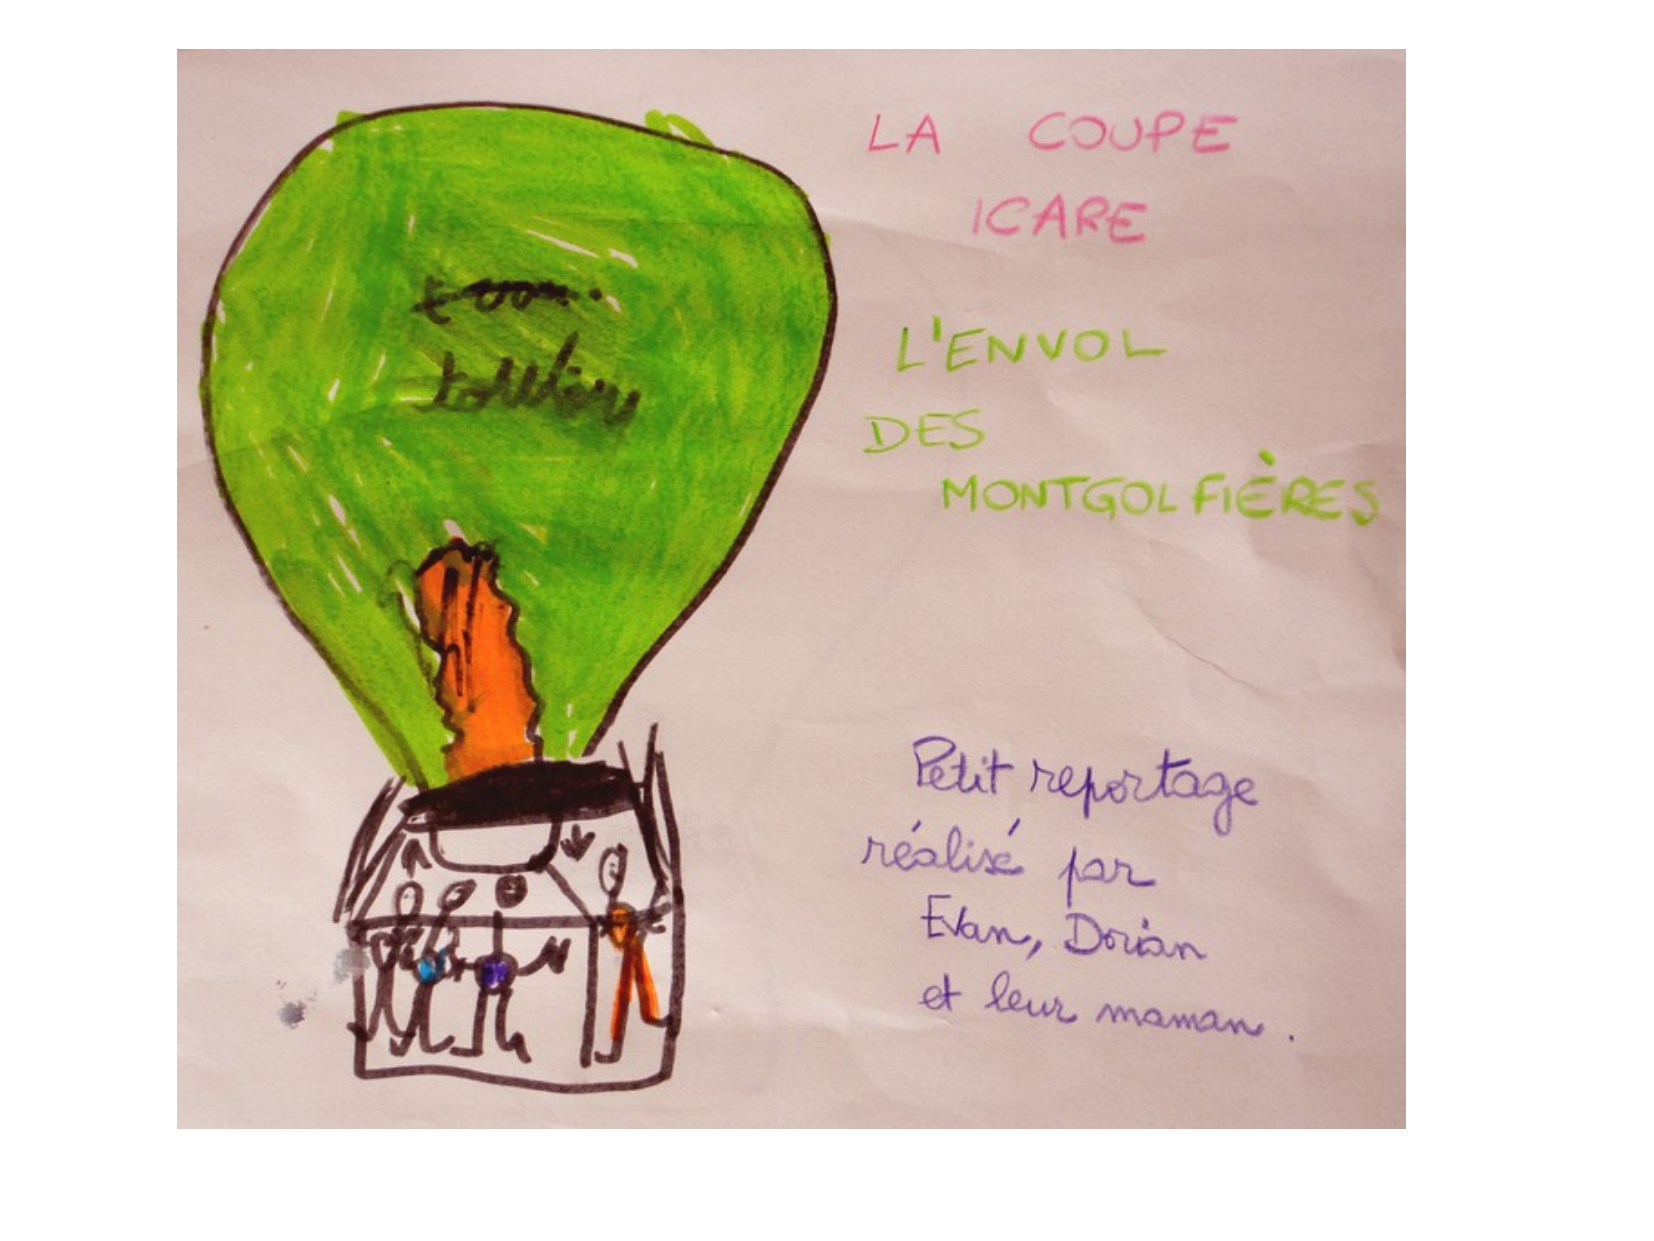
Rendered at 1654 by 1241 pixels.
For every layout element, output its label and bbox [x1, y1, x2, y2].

picture [177, 49, 1406, 1129]
